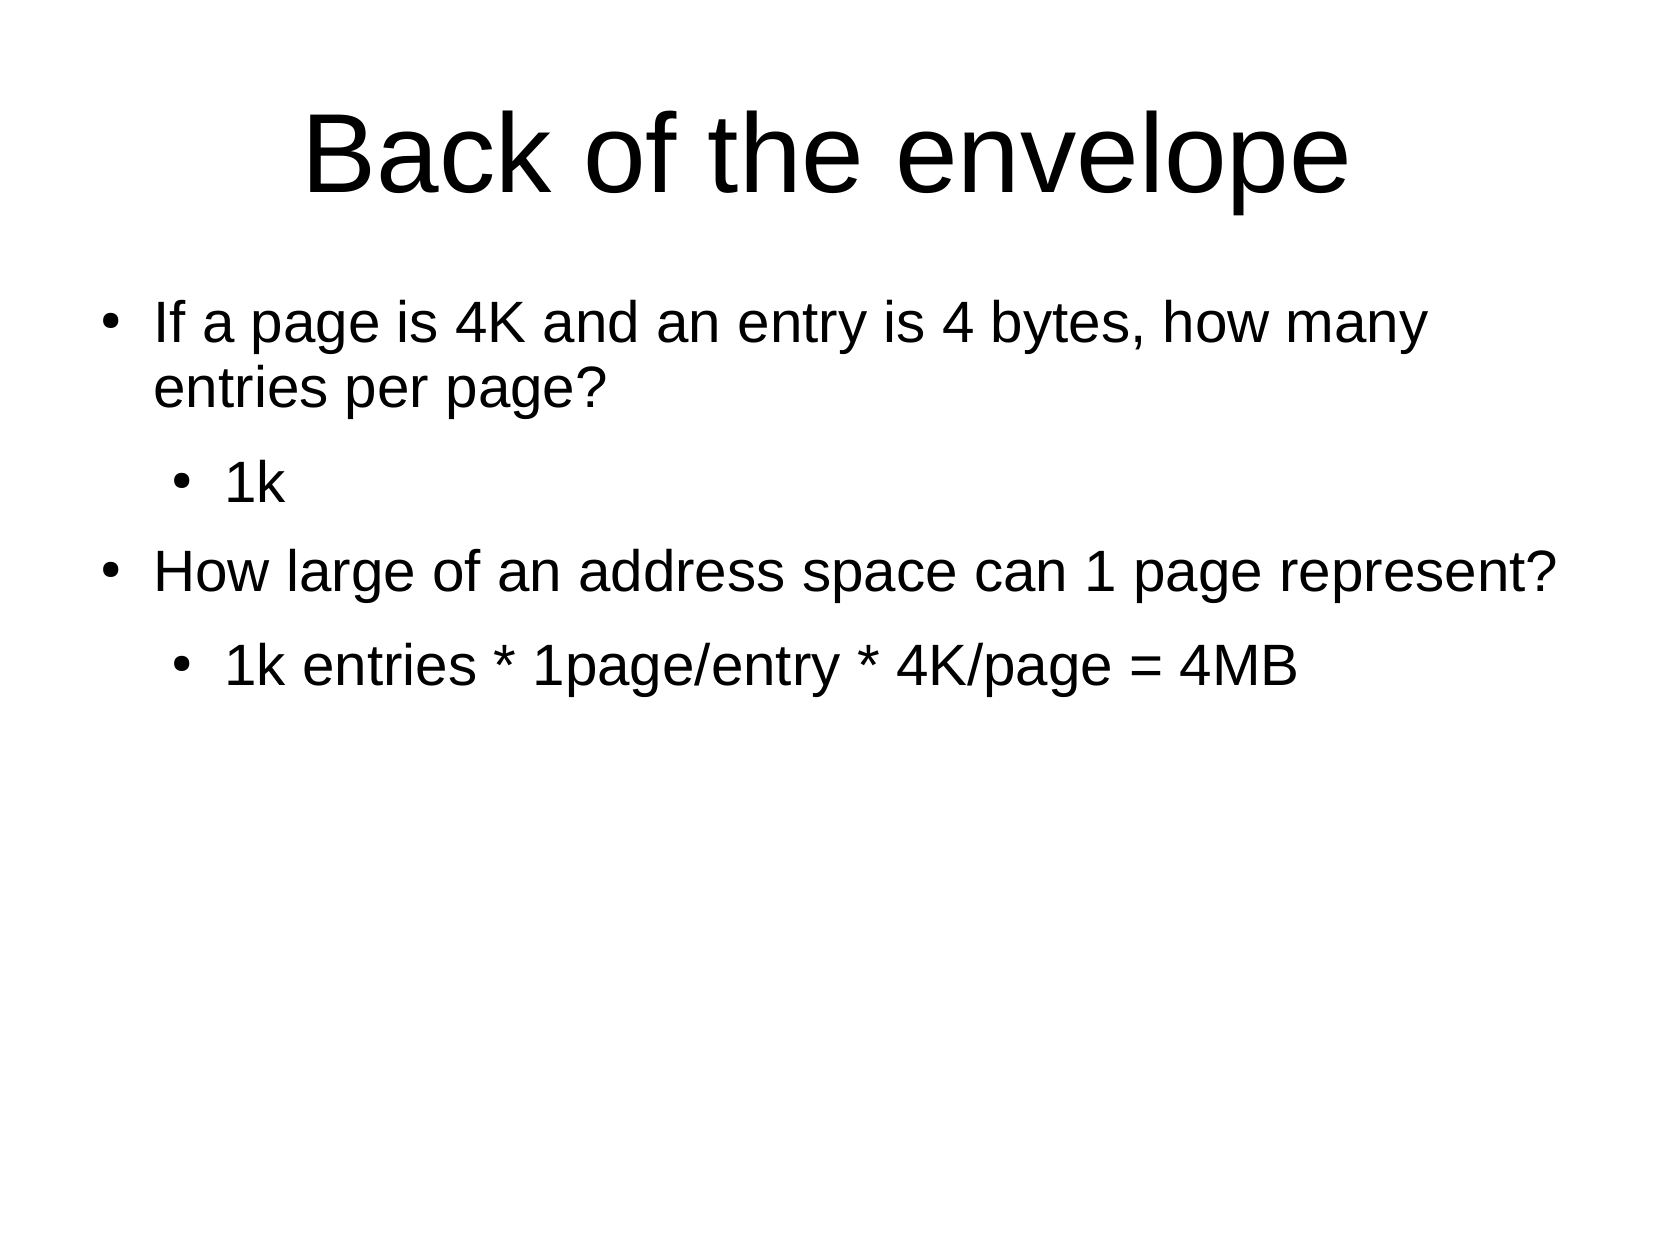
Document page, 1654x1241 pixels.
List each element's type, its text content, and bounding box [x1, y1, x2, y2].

title Back of the envelope [82, 49, 1571, 257]
list If a page is 4K and an entry is 4 bytes, how many entries per page? 1k How large of an address space can 1 page represent? 1k entries * 1page/entry * 4K/page = 4MB [82, 290, 1571, 1010]
